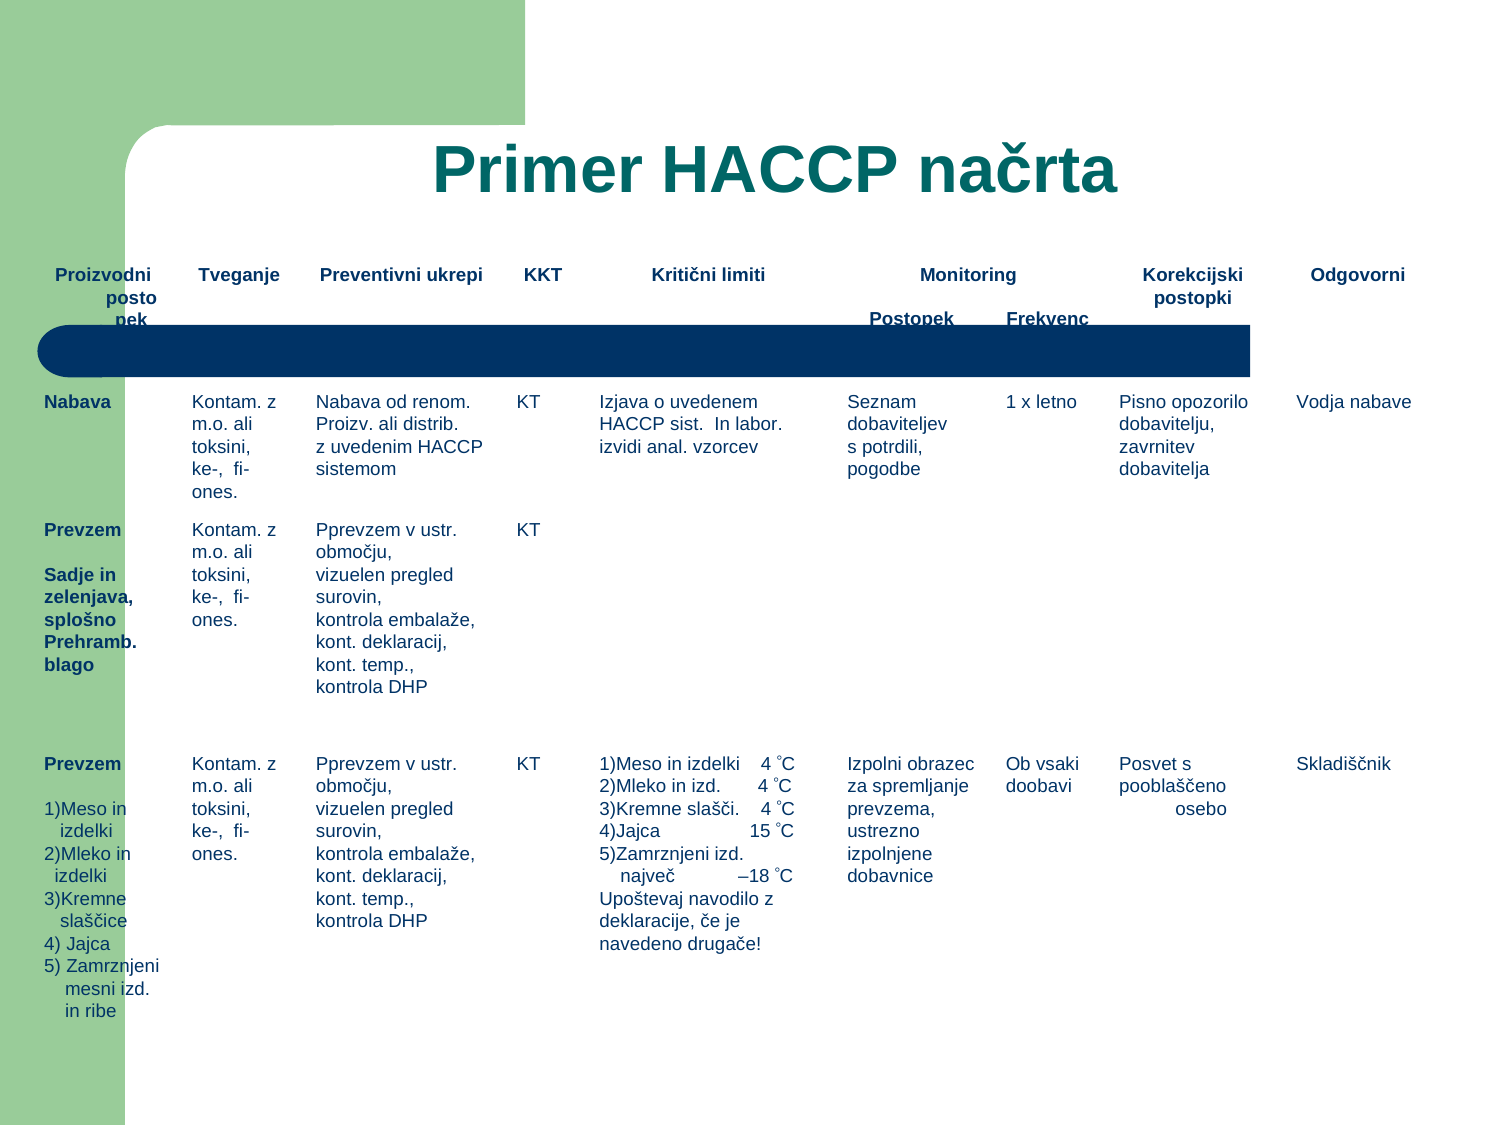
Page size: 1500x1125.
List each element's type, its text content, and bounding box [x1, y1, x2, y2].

table_cell Izjava o uvedenem HACCP sist. In labor. izvidi anal. vzorcev [585, 382, 833, 510]
table_header Korekcijski postopki [1104, 255, 1281, 382]
table_cell Kontam. z m.o. ali toksini, ke-, fi- ones. [177, 382, 301, 510]
table_header Odgovorni [1281, 255, 1435, 382]
table_cell Pprevzem v ustr. območju, vizuelen pregled surovin, kontrola embalaže, kont. deklaracij, kont. temp., kontrola DHP [301, 744, 502, 1066]
table_cell [1104, 510, 1281, 744]
table_cell Frekvenca [991, 299, 1104, 382]
table_cell [991, 510, 1104, 744]
table_cell Izpolni obrazec za spremljanje prevzema, ustrezno izpolnjene dobavnice [833, 744, 991, 1066]
table_cell Skladiščnik [1281, 744, 1435, 1066]
table_cell Kontam. z m.o. ali toksini, ke-, fi- ones. [177, 744, 301, 1066]
table_cell [1281, 510, 1435, 744]
table_cell Ob vsaki doobavi [991, 744, 1104, 1066]
table_cell Nabava [29, 382, 177, 510]
table_header Monitoring [833, 255, 1104, 299]
table_cell Kontam. z m.o. ali toksini, ke-, fi- ones. [177, 510, 301, 744]
table_cell Postopek [833, 299, 991, 382]
table_cell KT [502, 382, 585, 510]
table_header Preventivni ukrepi [301, 255, 502, 382]
table_cell Nabava od renom. Proizv. ali distrib. z uvedenim HACCP sistemom [301, 382, 502, 510]
table_header Kritični limiti [585, 255, 833, 382]
table_header Tveganje [177, 255, 301, 382]
table_cell Pprevzem v ustr. območju, vizuelen pregled surovin, kontrola embalaže, kont. deklaracij, kont. temp., kontrola DHP [301, 510, 502, 744]
table_cell KT [502, 510, 585, 744]
table_header KKT [502, 255, 585, 382]
table_cell Prevzem 1)Meso in izdelki 2)Mleko in izdelki 3)Kremne slaščice 4) Jajca 5) Zamrznjeni mesni izd. in ribe [29, 744, 177, 1066]
table_cell Posvet s pooblaščeno osebo [1104, 744, 1281, 1066]
table_cell Pisno opozorilo dobavitelju, zavrnitev dobavitelja [1104, 382, 1281, 510]
table_cell 1 x letno [991, 382, 1104, 510]
table_cell Prevzem Sadje in zelenjava, splošno Prehramb. blago [29, 510, 177, 744]
table_cell 1)Meso in izdelki 4 C 2)Mleko in izd. 4 C 3)Kremne slašči. 4 C 4)Jajca 15 C 5)Zamrznjeni izd. največ –18 C Upoštevaj navodilo z deklaracije, če je navedeno drugače! [585, 744, 833, 1066]
table_cell Vodja nabave [1281, 382, 1435, 510]
table_cell [833, 510, 991, 744]
table_cell KT [502, 744, 585, 1066]
title Primer HACCP načrta [130, 126, 1419, 214]
table_header Proizvodni postopek [29, 255, 177, 382]
table_cell Seznam dobaviteljev s potrdili, pogodbe [833, 382, 991, 510]
table_cell [585, 510, 833, 744]
